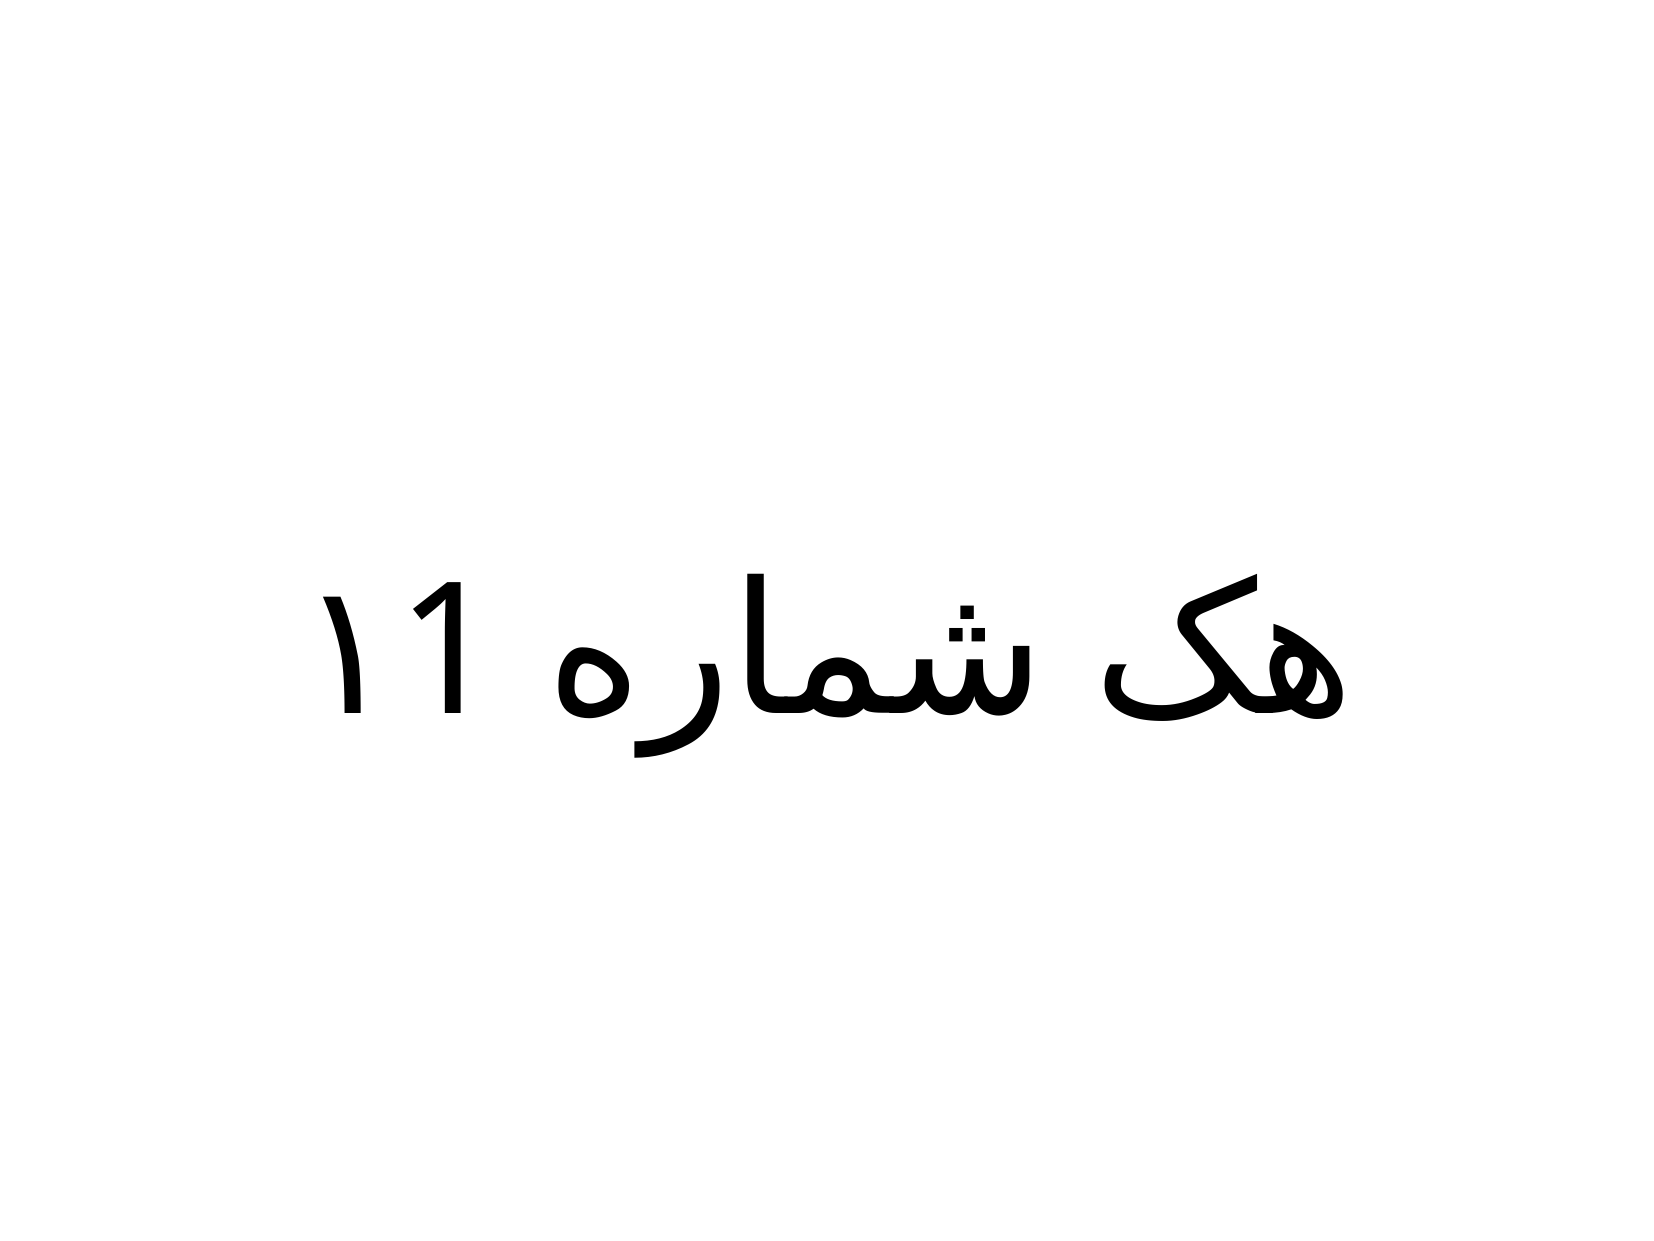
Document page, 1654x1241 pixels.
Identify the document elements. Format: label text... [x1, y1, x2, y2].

list هک شماره ۱1 [82, 166, 1571, 985]
